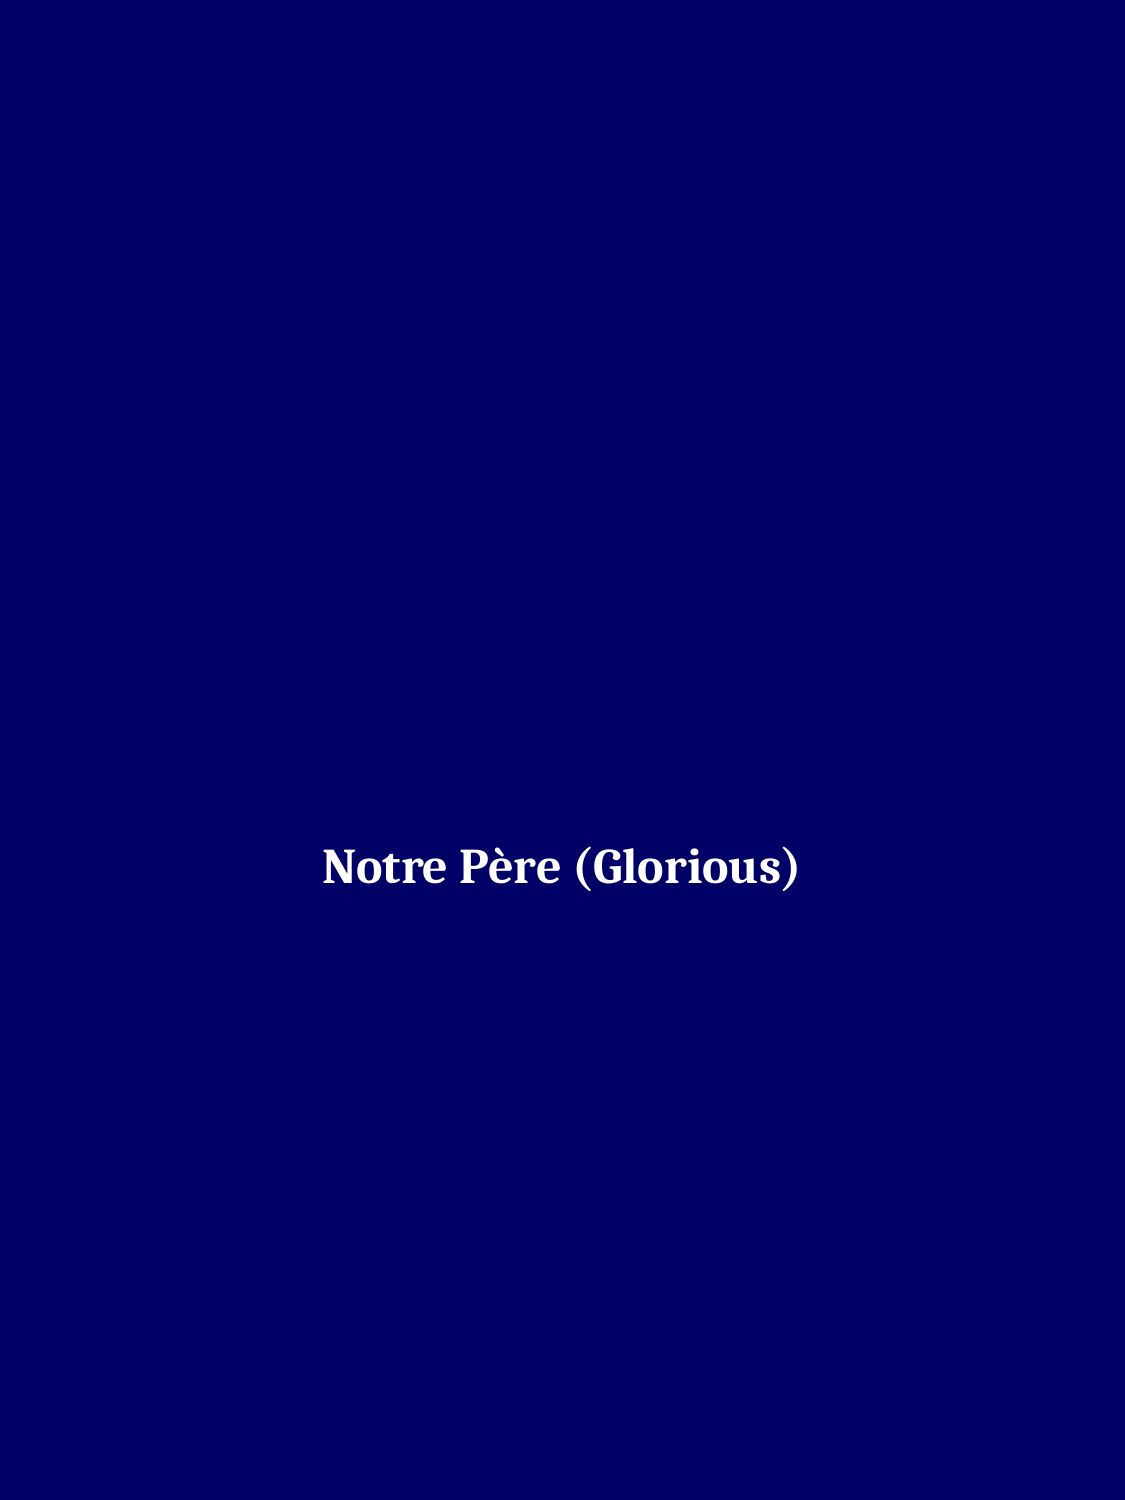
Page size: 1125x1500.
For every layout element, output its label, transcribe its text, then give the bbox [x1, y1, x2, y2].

text_box Notre Père (Glorious) [300, 826, 824, 902]
